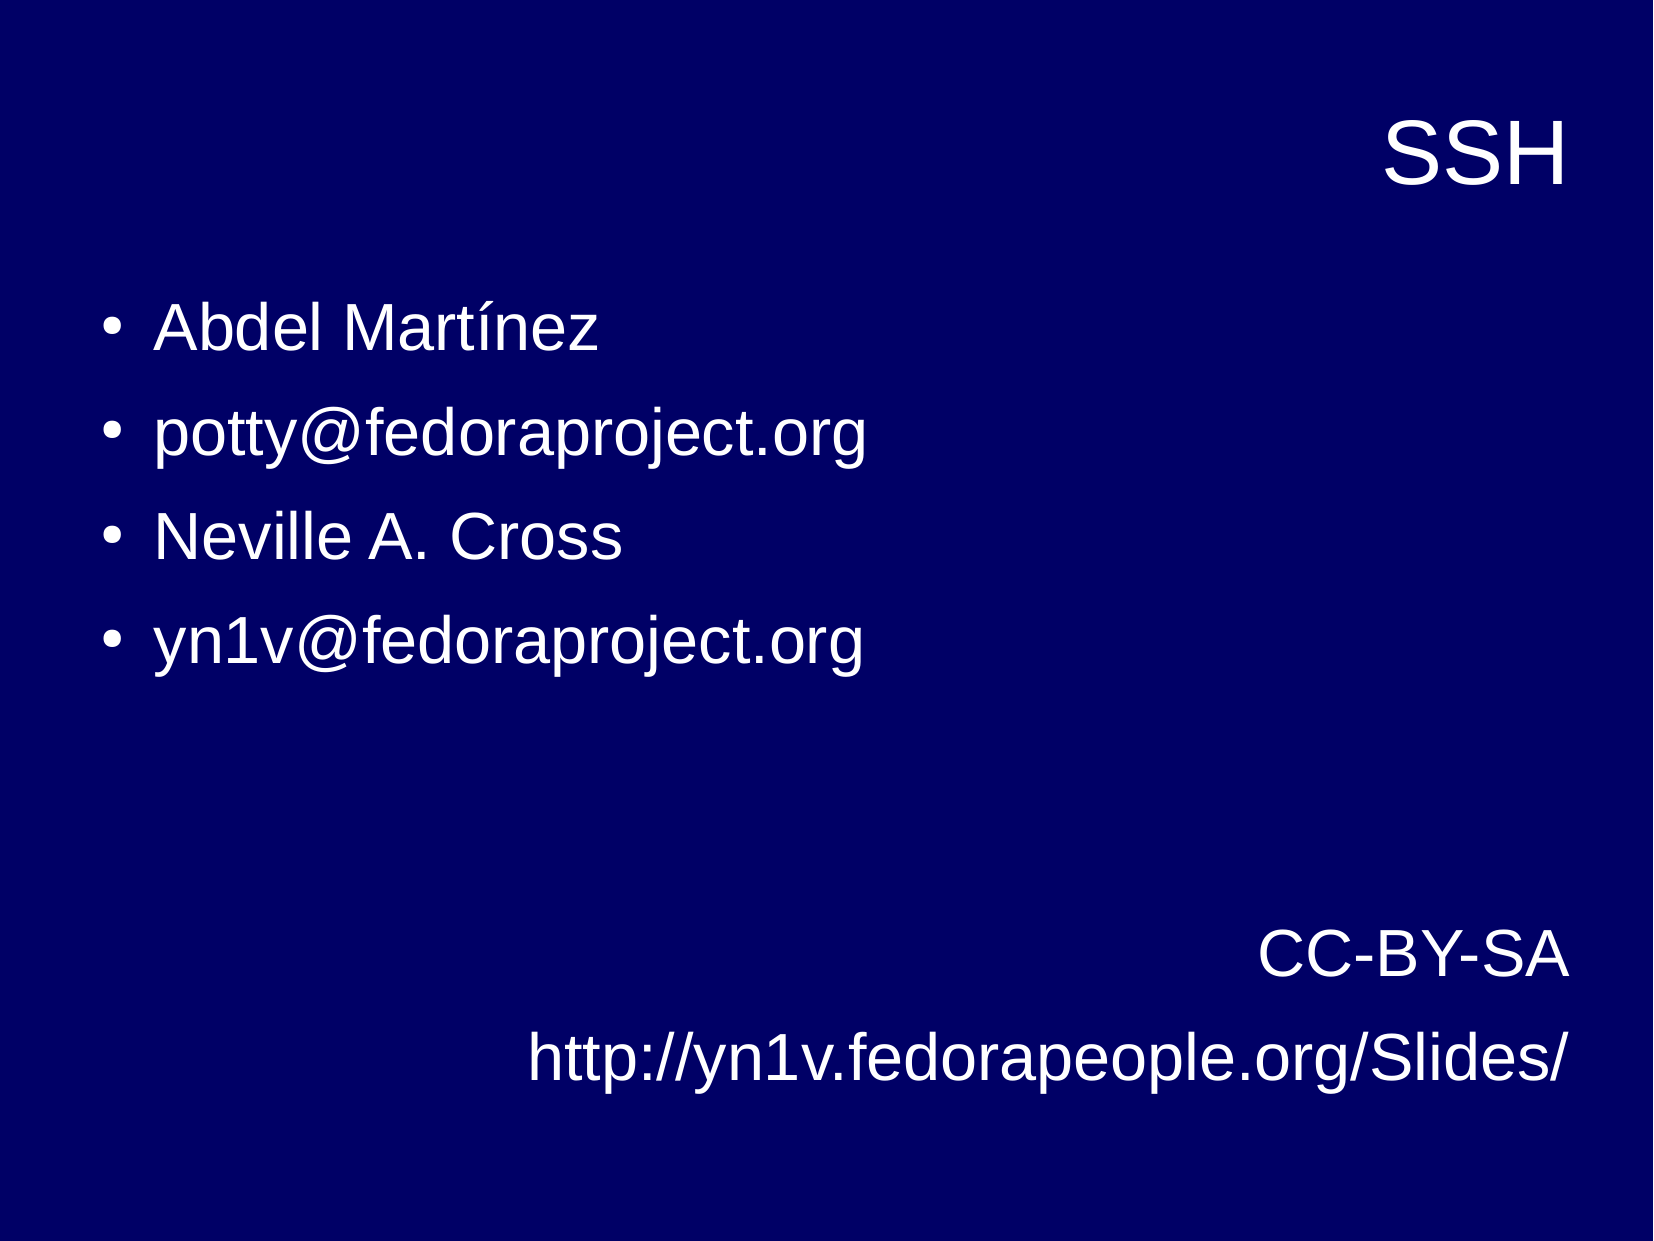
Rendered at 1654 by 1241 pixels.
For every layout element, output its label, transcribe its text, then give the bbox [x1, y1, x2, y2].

title SSH [82, 49, 1571, 257]
list Abdel Martínez potty@fedoraproject.org Neville A. Cross yn1v@fedoraproject.org CC-BY-SA http://yn1v.fedorapeople.org/Slides/ [82, 290, 1571, 1109]
